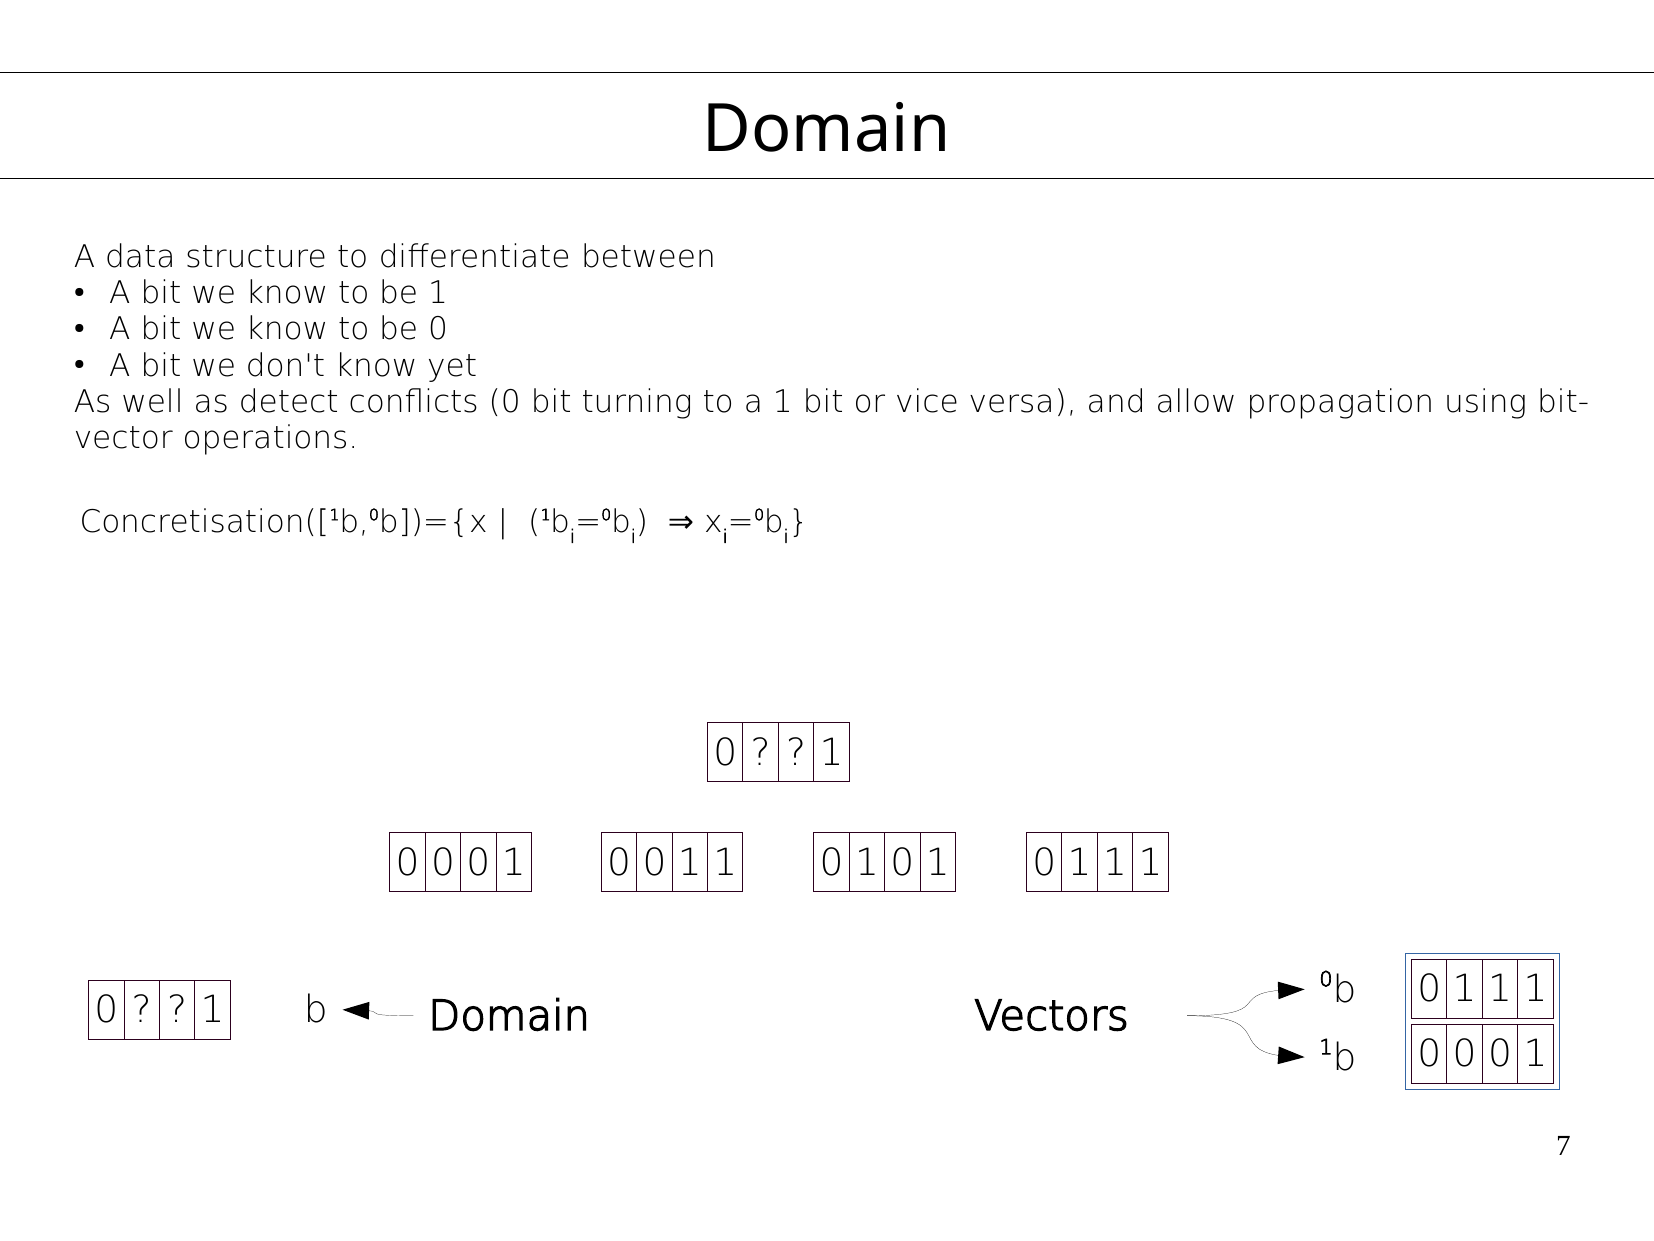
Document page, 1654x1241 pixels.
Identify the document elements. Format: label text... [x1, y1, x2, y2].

text_box 0 [1411, 1024, 1446, 1084]
text_box 1 [707, 832, 743, 892]
text_box ? [778, 722, 813, 782]
text_box b [289, 980, 343, 1040]
text_box 1 [920, 832, 956, 892]
text_box 1b [1304, 1024, 1373, 1090]
text_box 1 [849, 832, 884, 892]
text_box 1 [1097, 832, 1132, 892]
text_box ? [124, 980, 159, 1040]
text_box A data structure to differentiate between A bit we know to be 1 A bit we know to be 0 A bit we don't know yet As well as detect conflicts (0 bit turning to a 1 bit or vice versa), and allow propagation using bit-vector operations. [59, 231, 1607, 467]
text_box Vectors [959, 983, 1188, 1048]
text_box 0 [636, 832, 672, 892]
text_box 0 [813, 832, 849, 892]
text_box 1 [813, 722, 850, 782]
text_box ? [742, 722, 778, 782]
text_box 0 [88, 980, 124, 1040]
text_box 1 [1482, 959, 1517, 1019]
text_box 1 [1132, 832, 1169, 892]
text_box 0 [389, 832, 425, 892]
text_box 1 [194, 980, 231, 1040]
text_box Domain [0, 72, 1654, 166]
text_box Domain [413, 983, 662, 1048]
text_box 1 [672, 832, 707, 892]
text_box Concretisation([1b,0b])={x | (1bi=0bi) ⇒ xi=0bi} [64, 496, 1595, 565]
text_box 0 [460, 832, 496, 892]
text_box 1 [1061, 832, 1097, 892]
text_box 0 [425, 832, 460, 892]
text_box 0 [1482, 1024, 1517, 1084]
text_box 0b [1304, 956, 1373, 1022]
text_box 1 [496, 832, 532, 892]
text_box 1 [1517, 959, 1554, 1019]
text_box 0 [884, 832, 920, 892]
text_box 0 [1446, 1024, 1482, 1084]
text_box ? [159, 980, 194, 1040]
text_box 0 [601, 832, 636, 892]
text_box 0 [1411, 959, 1446, 1019]
text_box 1 [1517, 1024, 1554, 1084]
text_box 1 [1446, 959, 1482, 1019]
text_box 0 [1026, 832, 1061, 892]
text_box 0 [707, 722, 742, 782]
